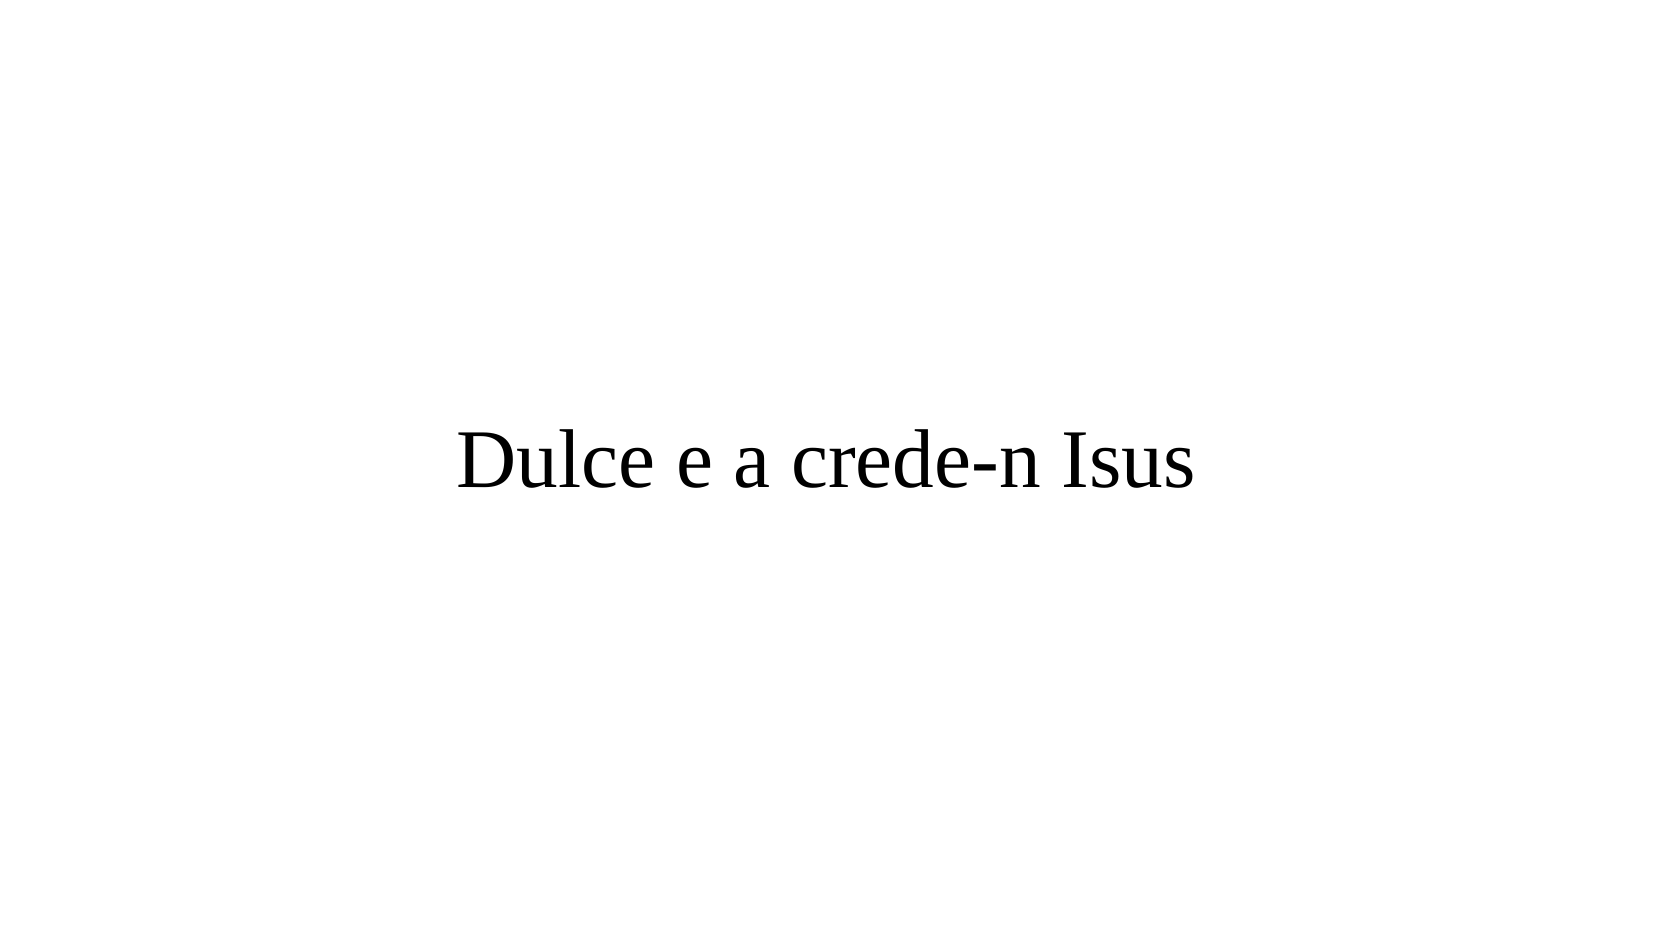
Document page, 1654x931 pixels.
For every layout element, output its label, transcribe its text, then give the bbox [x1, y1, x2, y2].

subtitle Dulce e a crede-n Isus [0, 396, 1654, 505]
